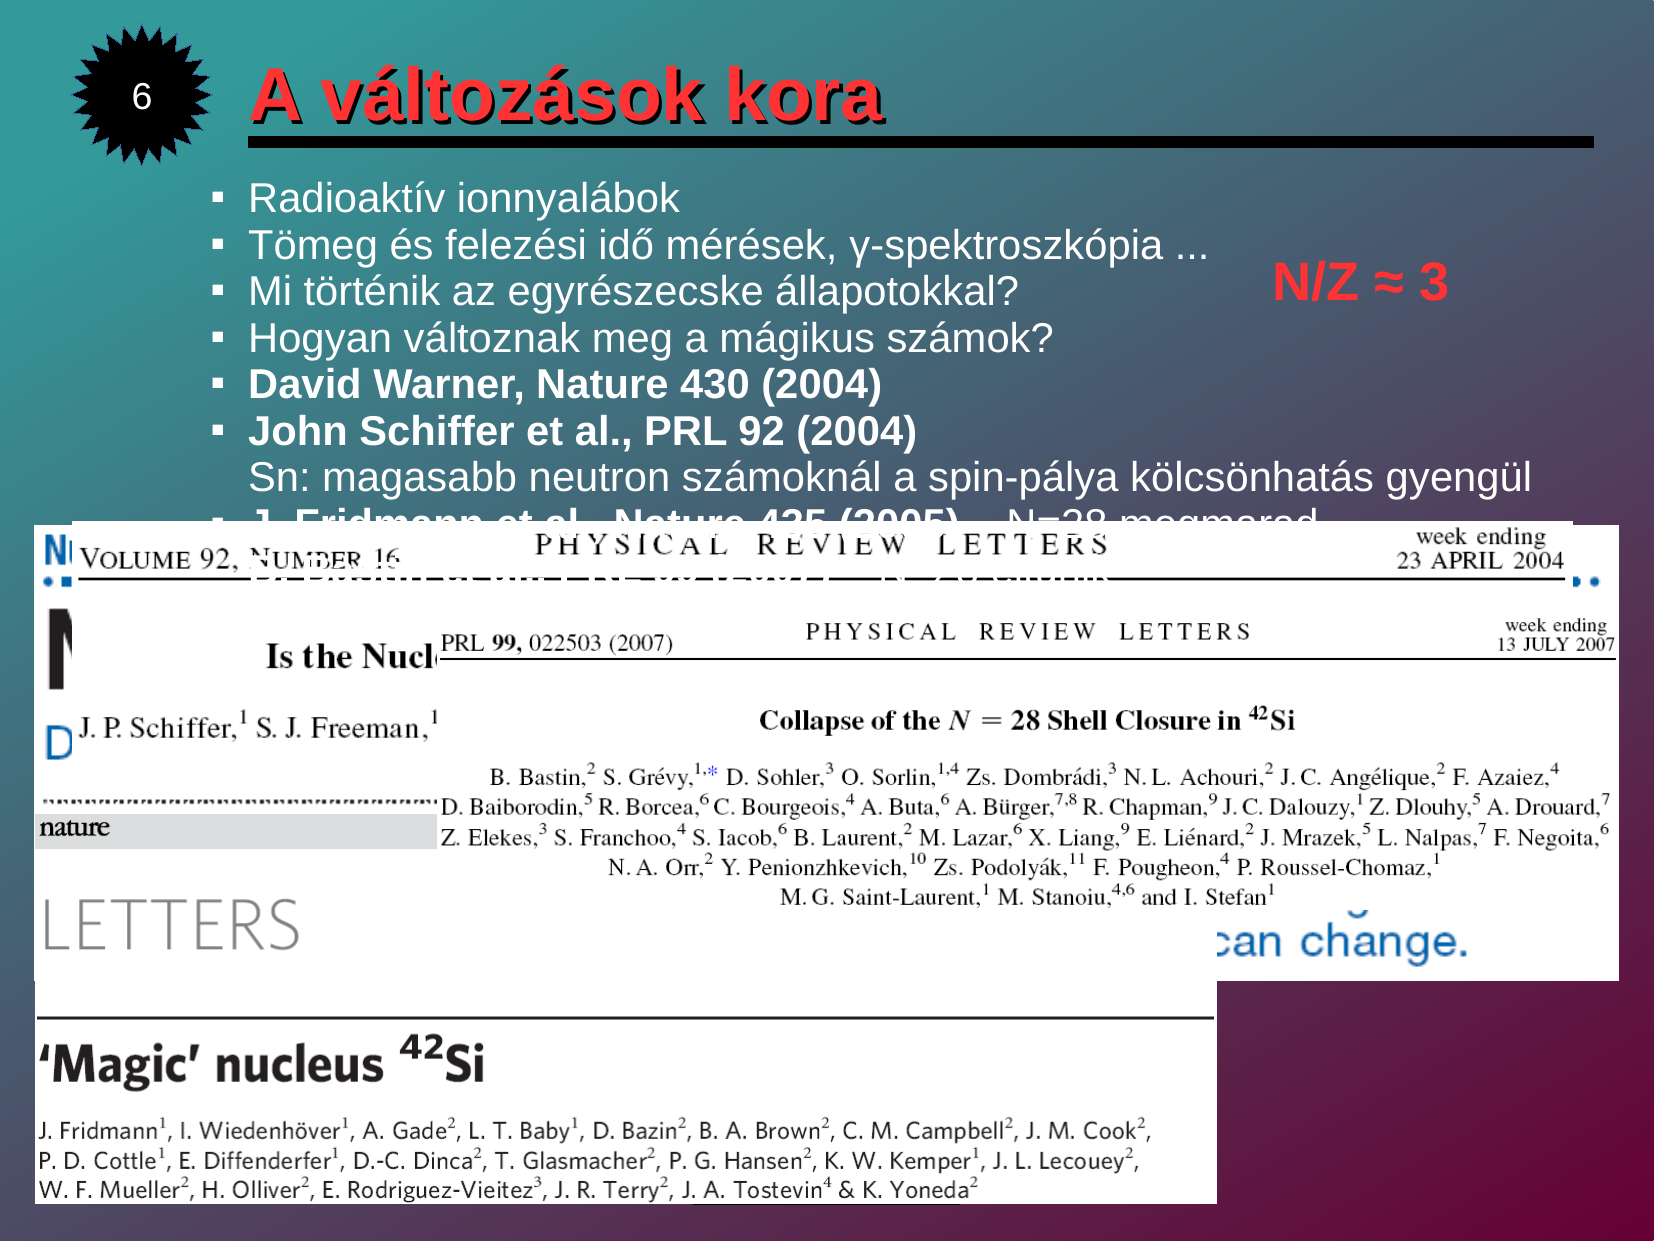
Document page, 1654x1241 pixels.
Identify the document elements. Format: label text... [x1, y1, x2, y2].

text_box 6 [116, 67, 168, 125]
text_box Radioaktív ionnyalábok Tömeg és felezési idő mérések, γ-spektroszkópia ... Mi történik az egyrészecske állapotokkal? Hogyan változnak meg a mágikus számok? David Warner, Nature 430 (2004) John Schiffer et al., PRL 92 (2004) Sn: magasabb neutron számoknál a spin-pálya kölcsönhatás gyengül J. Fridmann et al., Nature 435 (2005) – N=28 megmarad B. Bastin et al., PRL 99 (2007) – N=28 eltünik [197, 167, 1548, 601]
text_box [70, 23, 213, 166]
title A változások kora [248, 52, 1583, 136]
picture [34, 521, 1619, 1205]
